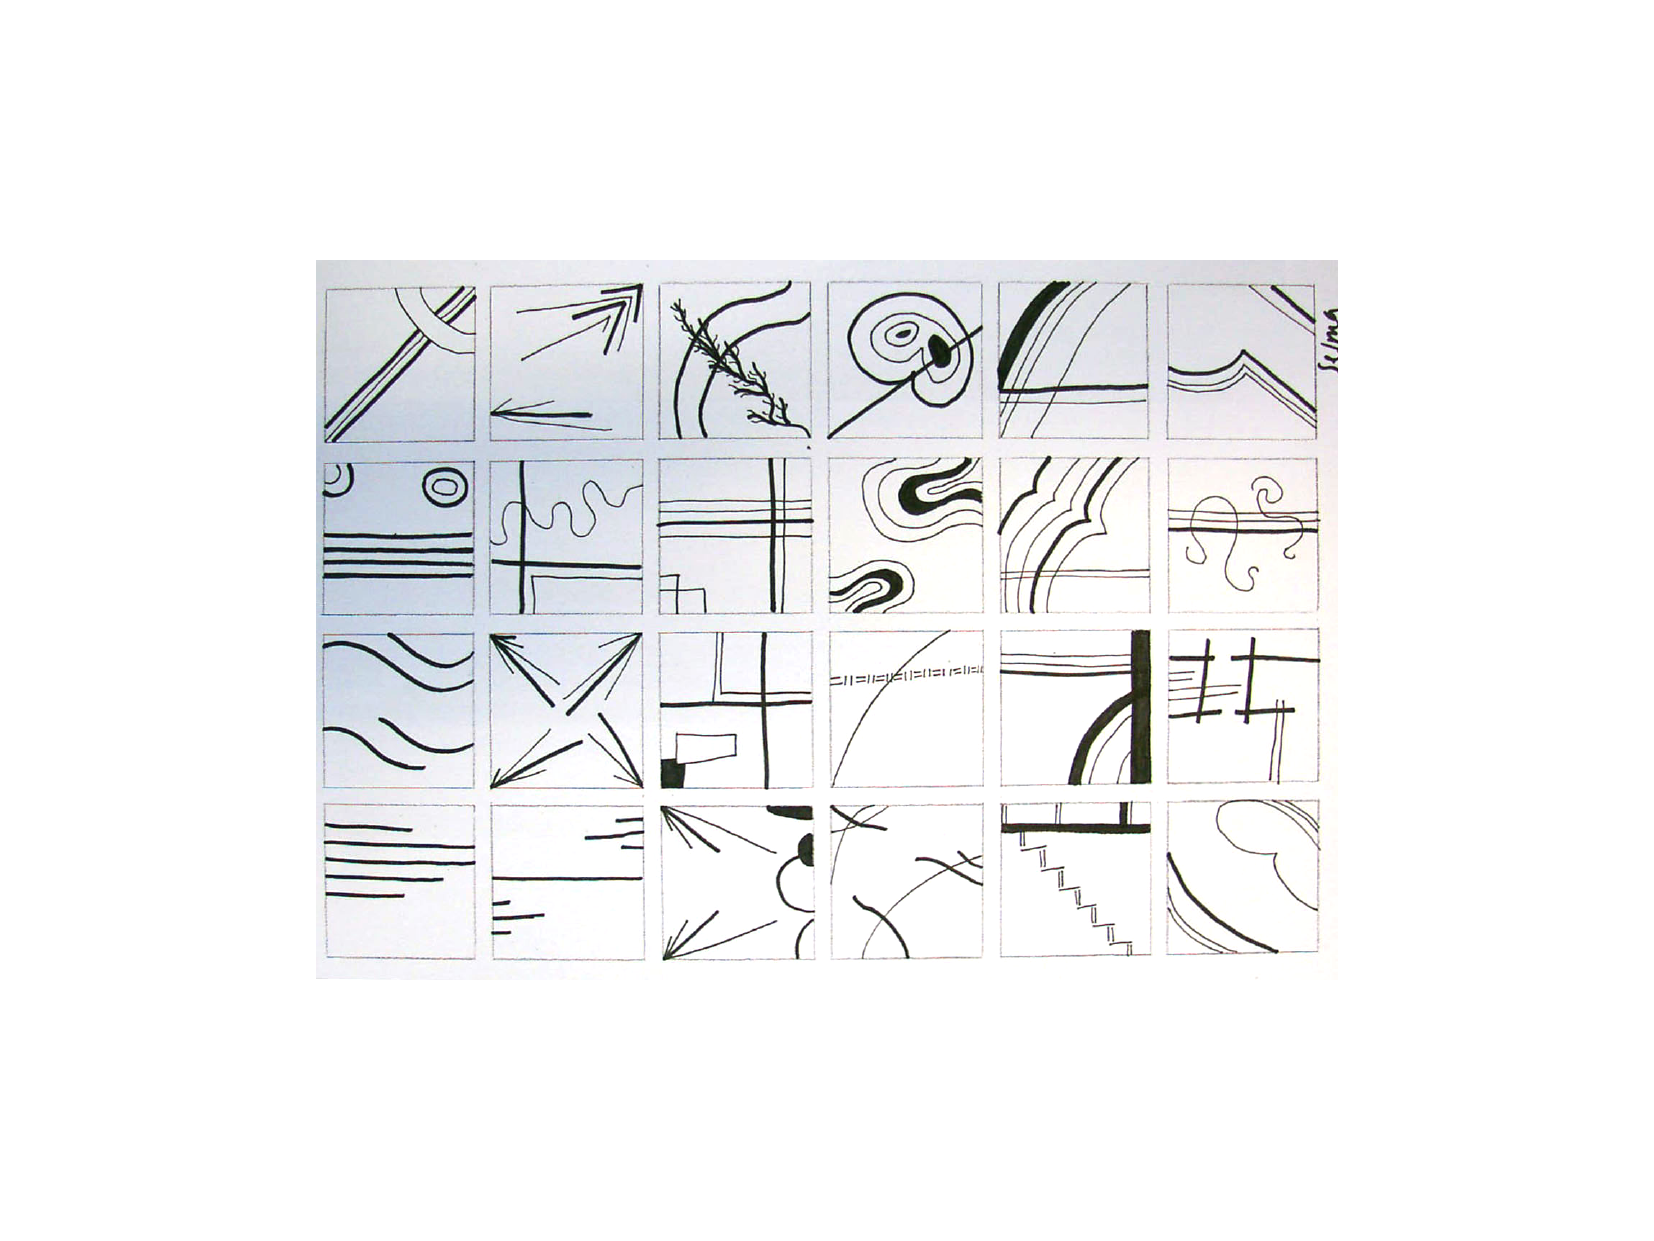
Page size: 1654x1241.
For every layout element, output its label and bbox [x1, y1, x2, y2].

picture [316, 260, 1338, 980]
